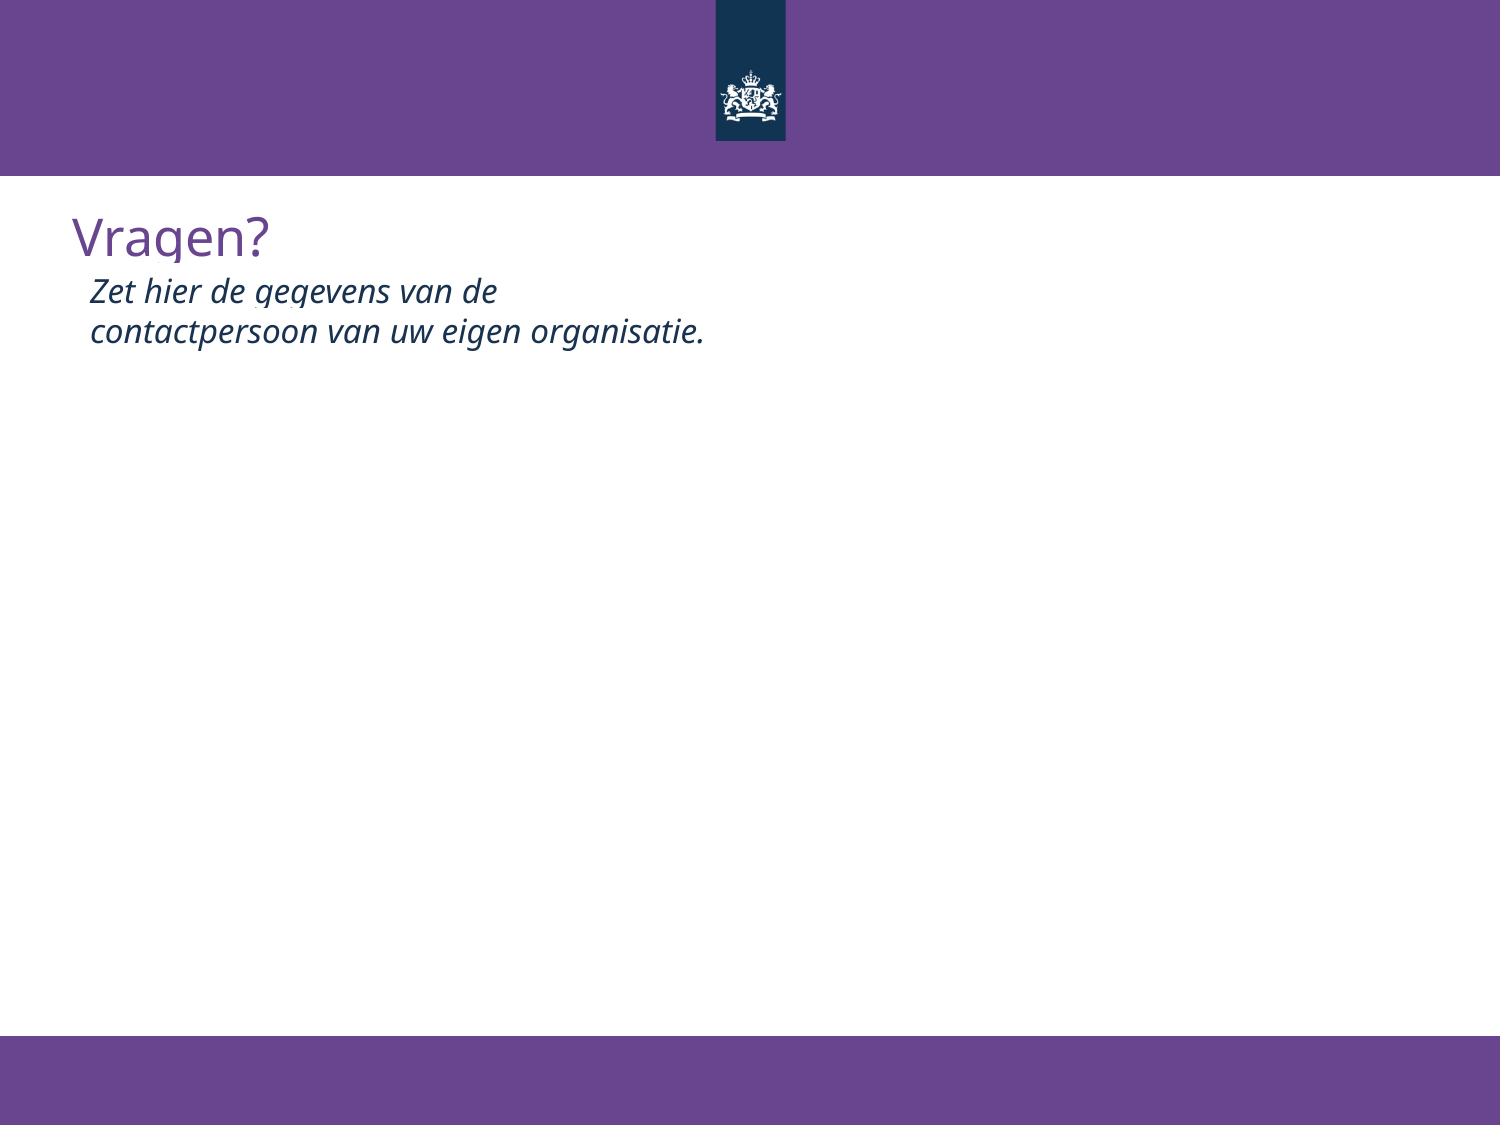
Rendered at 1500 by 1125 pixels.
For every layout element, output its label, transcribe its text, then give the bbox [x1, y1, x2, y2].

title Vragen? [57, 194, 1408, 289]
list Zet hier de gegevens van de contactpersoon van uw eigen organisatie. [75, 263, 734, 575]
picture [0, 0, 1500, 141]
